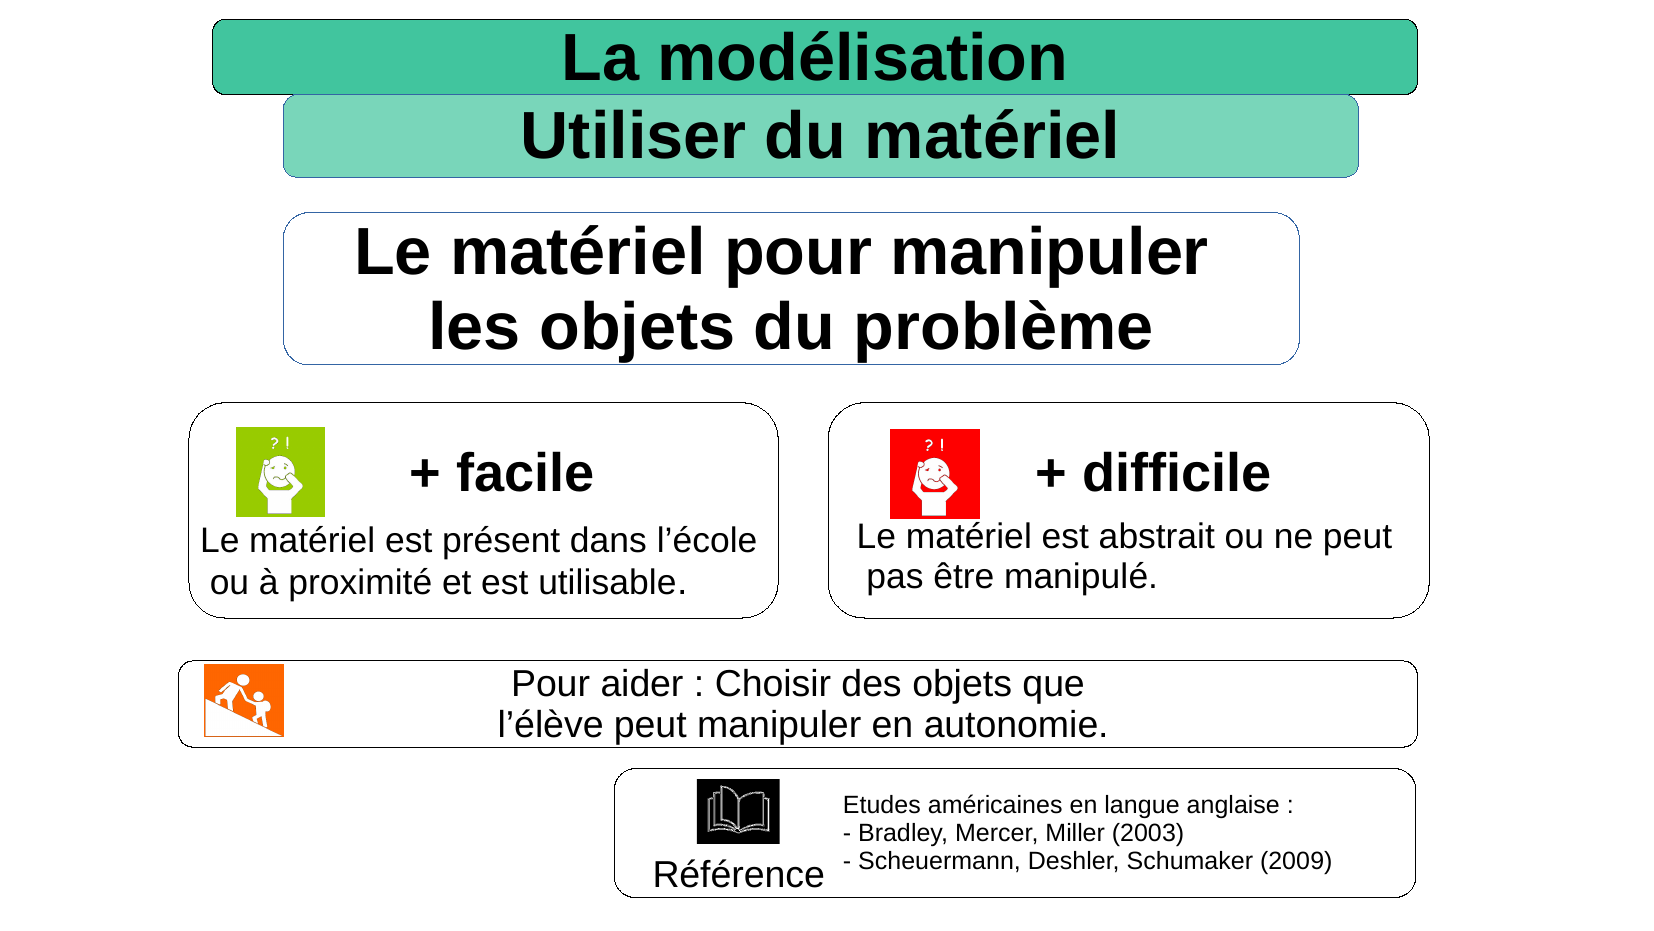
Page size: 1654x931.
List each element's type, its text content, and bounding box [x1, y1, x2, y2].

picture [696, 779, 780, 844]
text_box La modélisation [212, 19, 1418, 95]
text_box Utiliser du matériel [283, 94, 1359, 178]
text_box Etudes américaines en langue anglaise : - Bradley, Mercer, Miller (2003) - Scheuermann, Deshler, Schumaker (2009) [828, 783, 1419, 886]
text_box Le matériel est présent dans l’école ou à proximité et est utilisable. [185, 513, 780, 613]
text_box Référence [637, 845, 851, 903]
text_box + difficile [1019, 435, 1289, 508]
text_box Le matériel est abstrait ou ne peut pas être manipulé. [841, 508, 1418, 606]
picture [204, 664, 284, 737]
text_box Le matériel pour manipuler les objets du problème [283, 212, 1300, 365]
text_box Pour aider : Choisir des objets que l’élève peut manipuler en autonomie. [178, 660, 1418, 748]
picture [236, 427, 325, 513]
picture [890, 429, 980, 508]
text_box + facile [393, 435, 611, 513]
